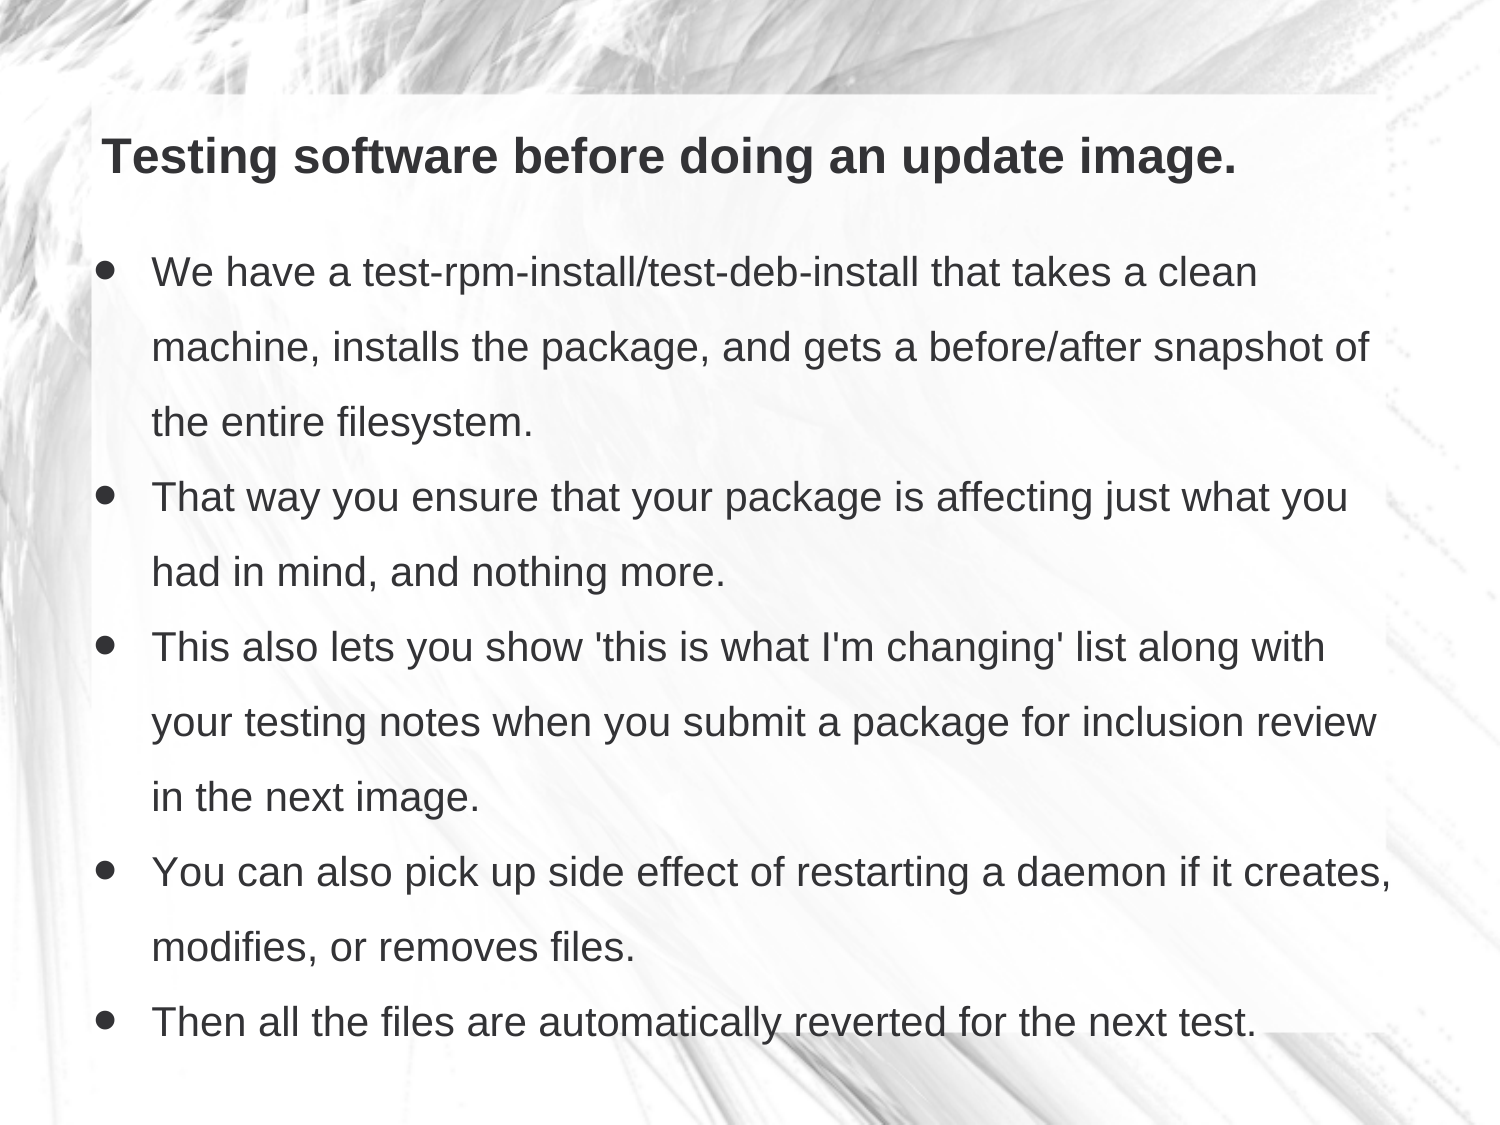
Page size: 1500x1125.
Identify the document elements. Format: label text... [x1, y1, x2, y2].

list We have a test-rpm-install/test-deb-install that takes a clean machine, installs the package, and gets a before/after snapshot of the entire filesystem. That way you ensure that your package is affecting just what you had in mind, and nothing more. This also lets you show 'this is what I'm changing' list along with your testing notes when you submit a package for inclusion review in the next image. You can also pick up side effect of restarting a daemon if it creates, modifies, or removes files. Then all the files are automatically reverted for the next test. [61, 204, 1412, 1047]
picture [0, 0, 1500, 1125]
title Testing software before doing an update image. [61, 108, 1412, 204]
